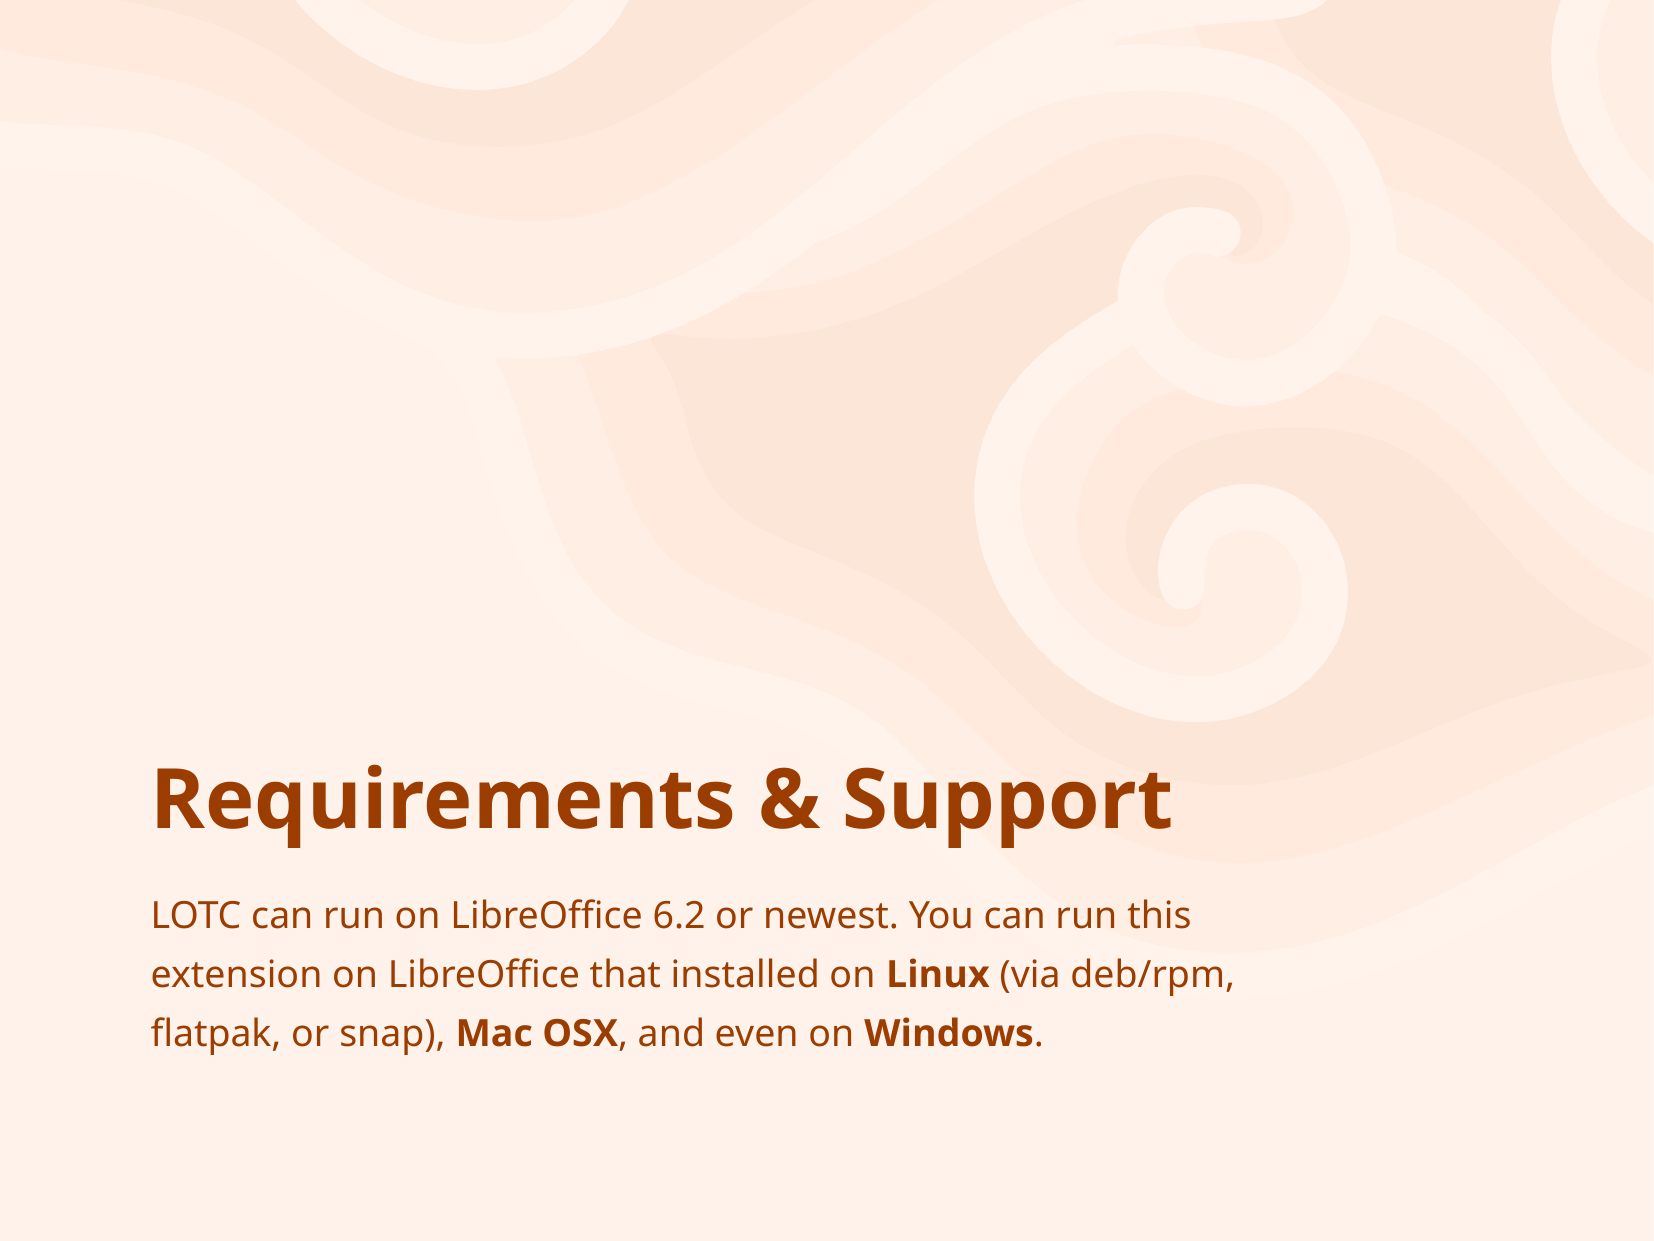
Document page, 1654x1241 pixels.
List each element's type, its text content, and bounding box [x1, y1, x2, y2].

picture [0, 0, 1654, 1241]
text_box LOTC can run on LibreOffice 6.2 or newest. You can run this extension on LibreOffice that installed on Linux (via deb/rpm, flatpak, or snap), Mac OSX, and even on Windows. [135, 874, 1294, 1123]
text_box Requirements & Support [135, 732, 1471, 851]
